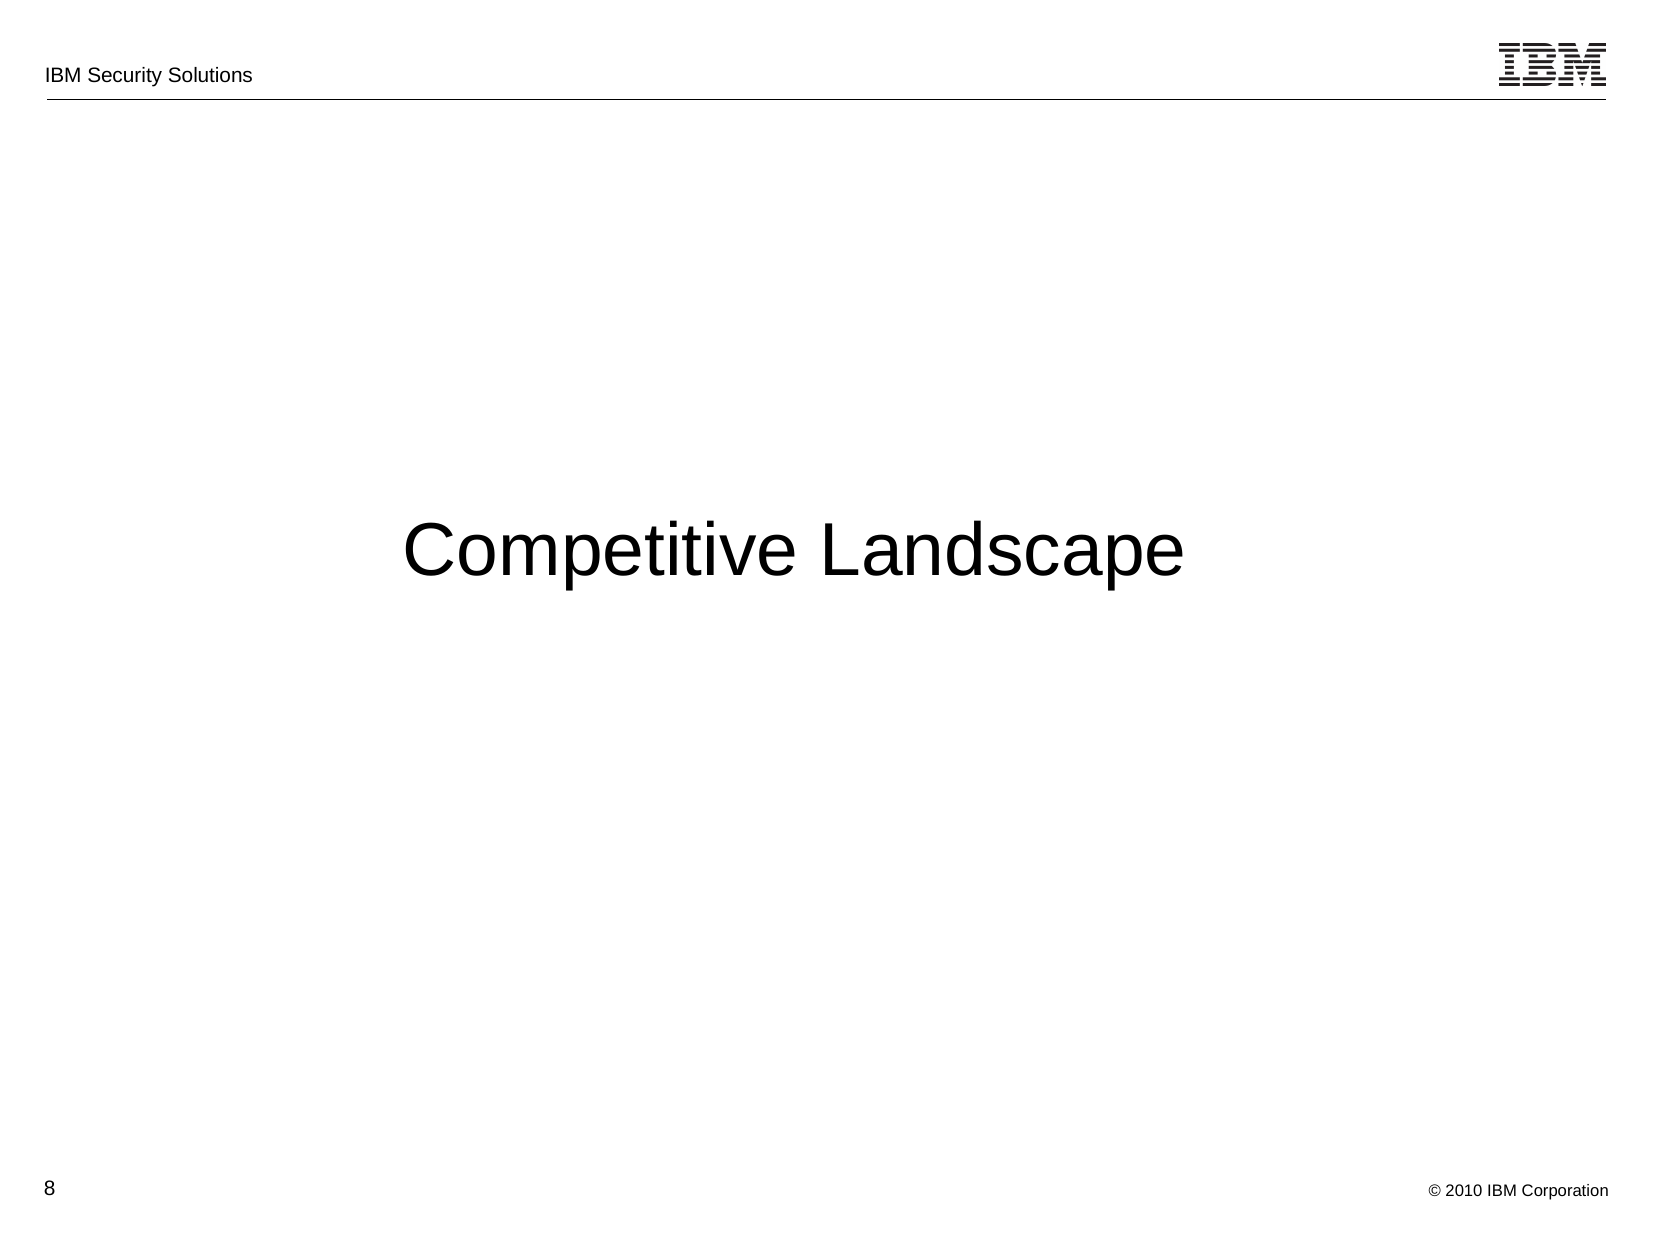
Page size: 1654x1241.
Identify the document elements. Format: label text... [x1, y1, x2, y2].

picture [1499, 43, 1606, 86]
title Competitive Landscape [387, 494, 1222, 717]
